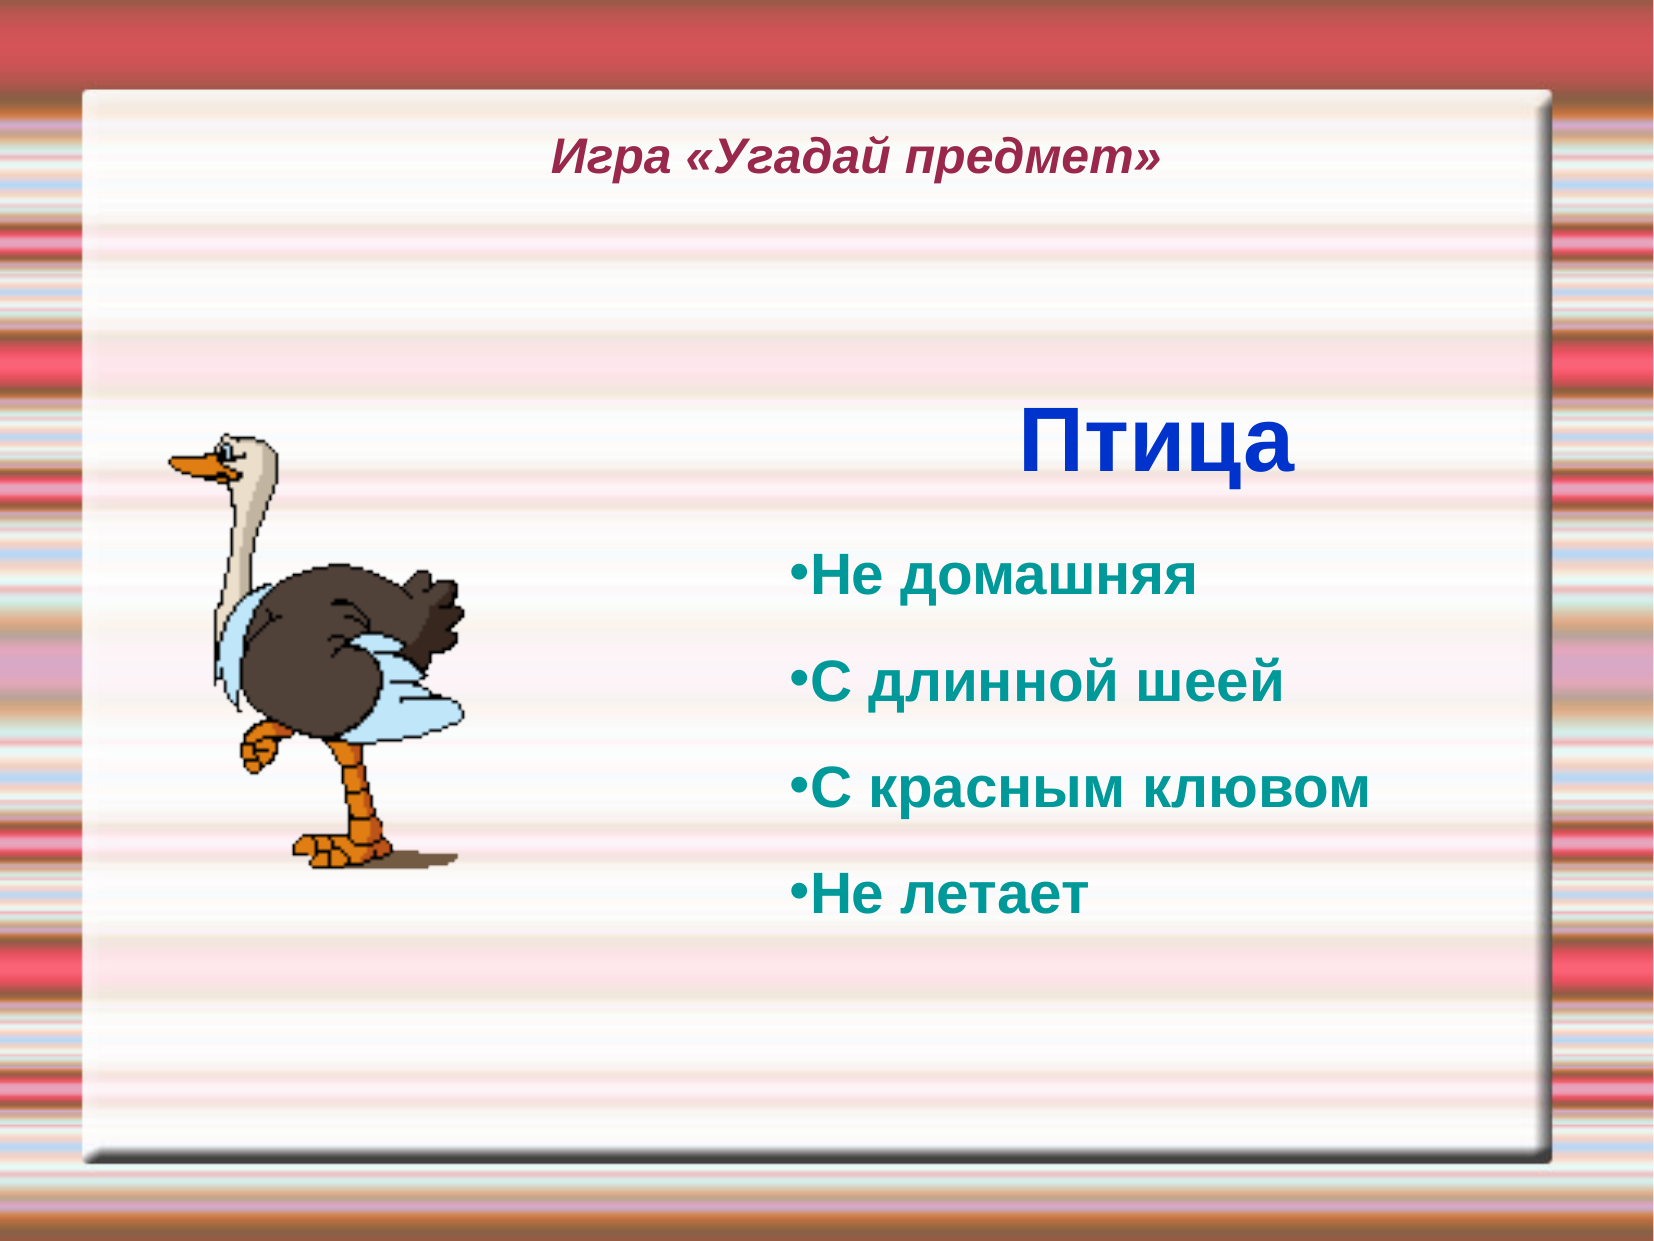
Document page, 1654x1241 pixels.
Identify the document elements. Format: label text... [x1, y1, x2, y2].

text_box Не домашняя С длинной шеей С красным клювом Не летает [774, 528, 1491, 1040]
text_box Птица [943, 372, 1396, 498]
picture [0, 0, 1654, 1241]
title Игра «Угадай предмет» [82, 49, 1571, 257]
